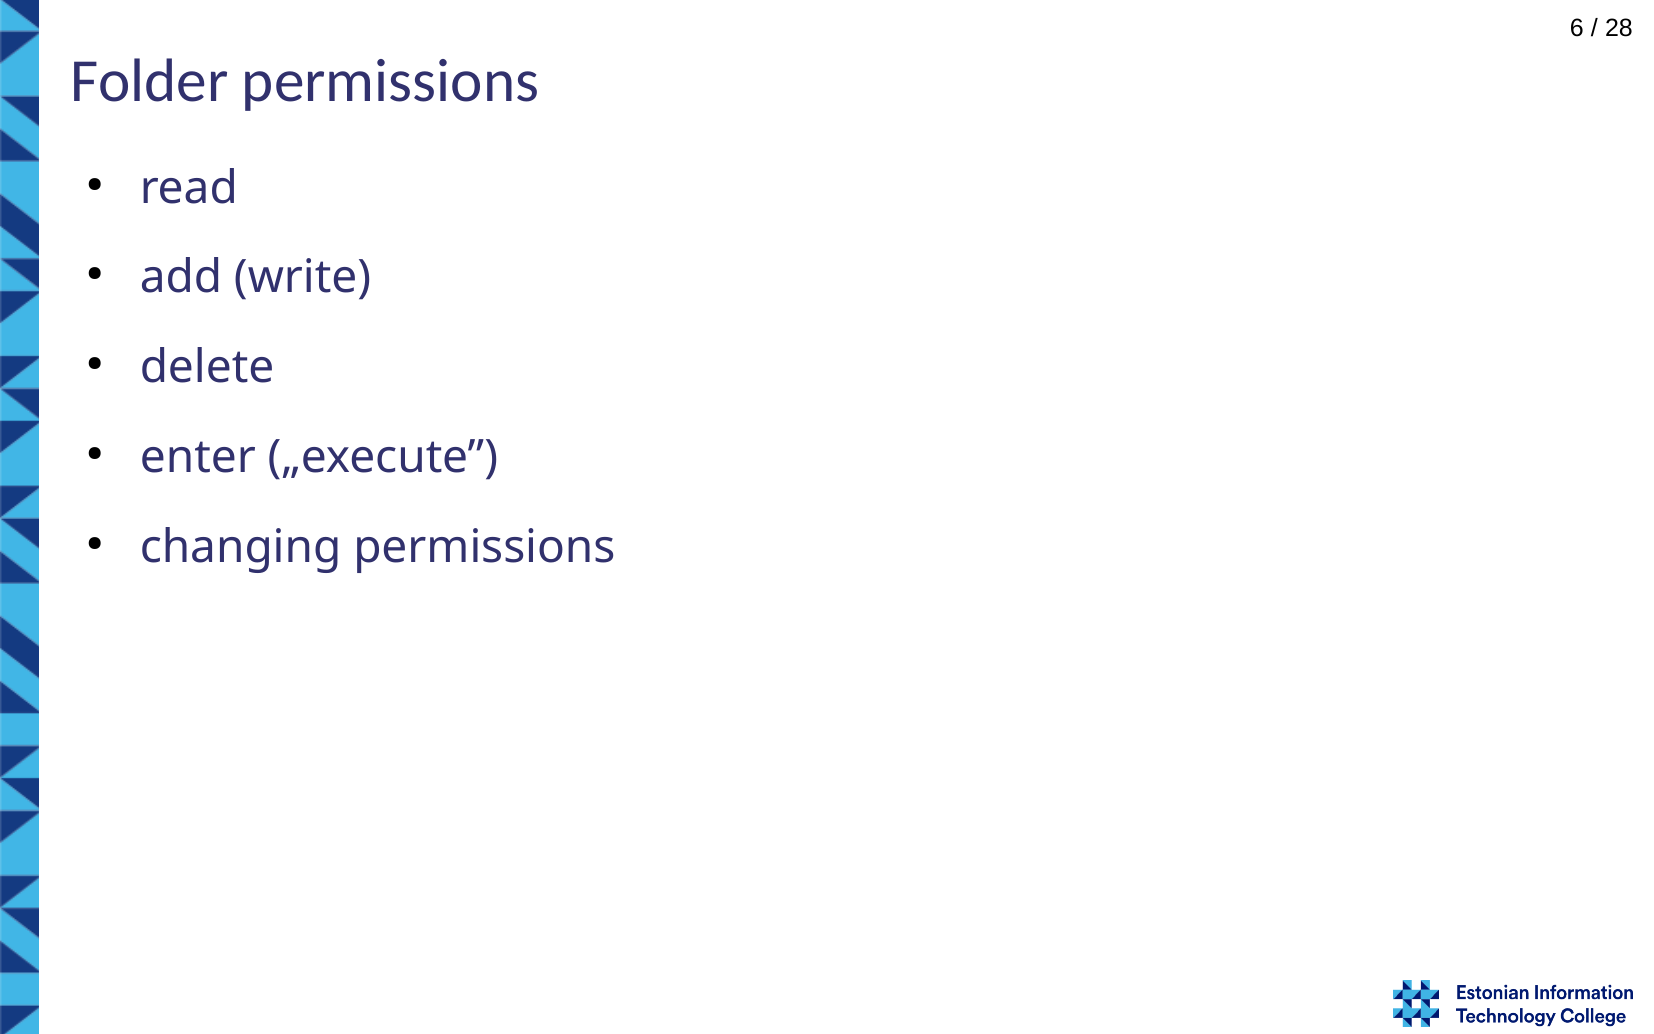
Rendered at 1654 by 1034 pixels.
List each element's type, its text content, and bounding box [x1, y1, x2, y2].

title Folder permissions [70, 41, 1630, 130]
picture [1393, 980, 1633, 1027]
list read add (write) delete enter („execute”) changing permissions [68, 153, 1630, 957]
